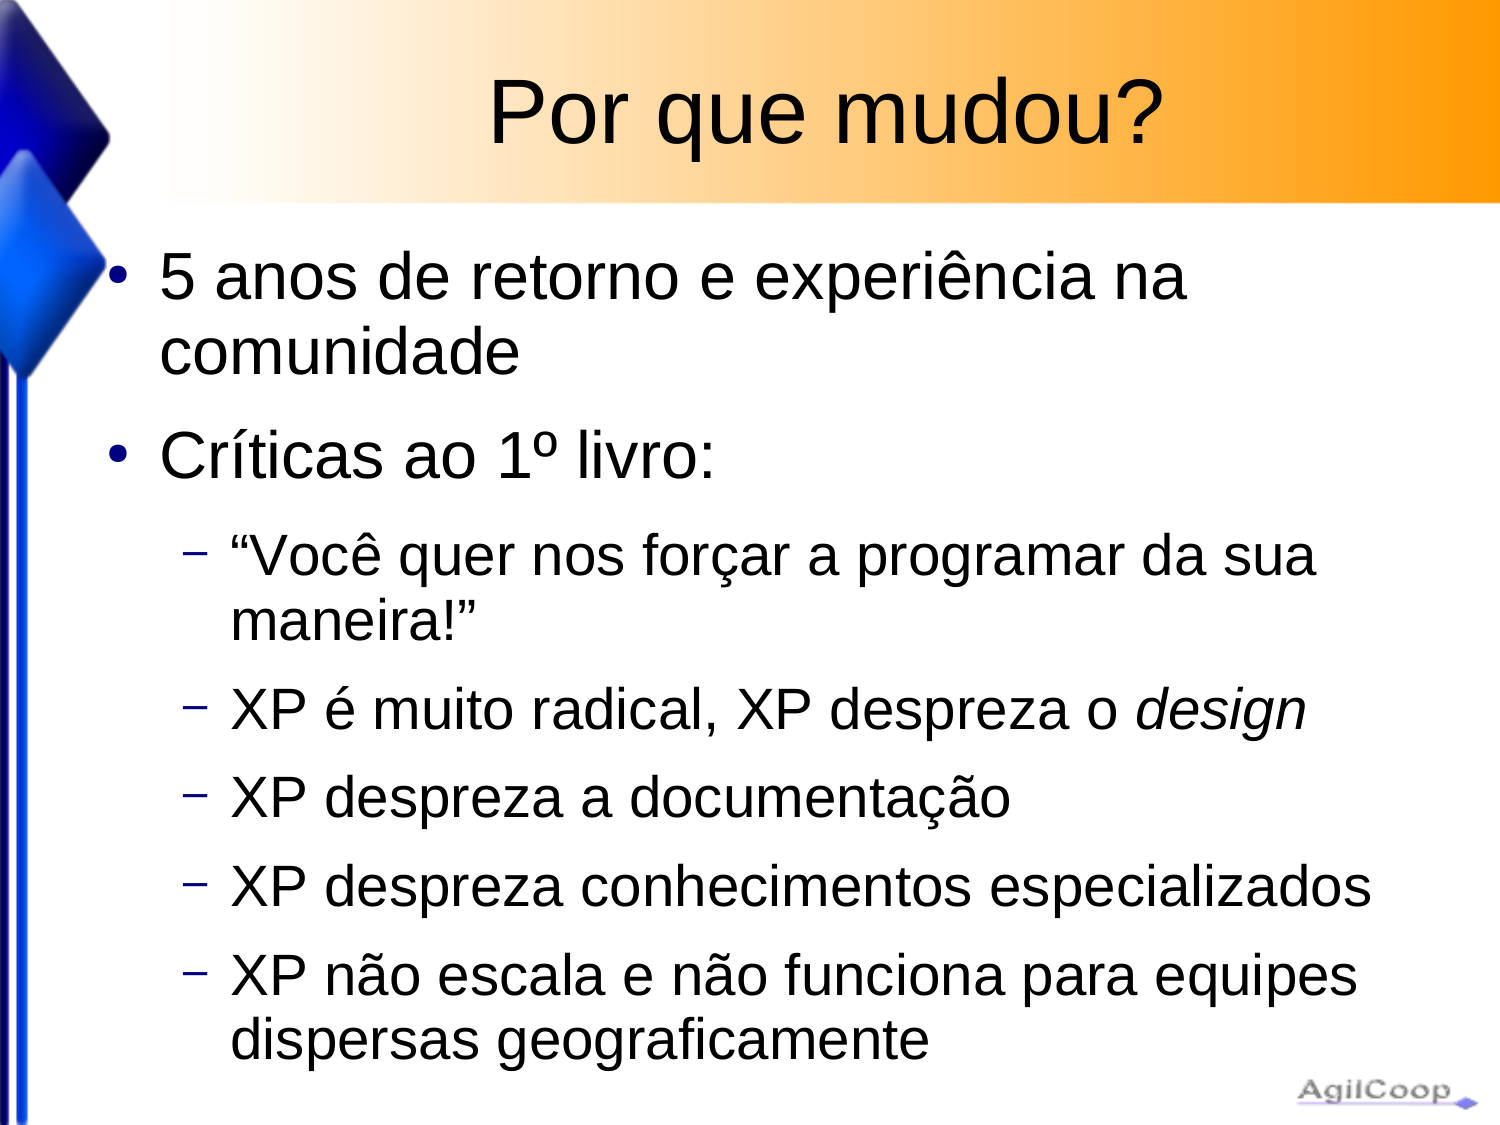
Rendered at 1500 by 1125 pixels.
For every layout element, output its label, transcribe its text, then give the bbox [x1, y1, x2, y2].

title Por que mudou? [82, 8, 1500, 216]
picture [0, 0, 1500, 1125]
list 5 anos de retorno e experiência na comunidade Críticas ao 1º livro: “Você quer nos forçar a programar da sua maneira!” XP é muito radical, XP despreza o design XP despreza a documentação XP despreza conhecimentos especializados XP não escala e não funciona para equipes dispersas geograficamente [88, 239, 1477, 1093]
